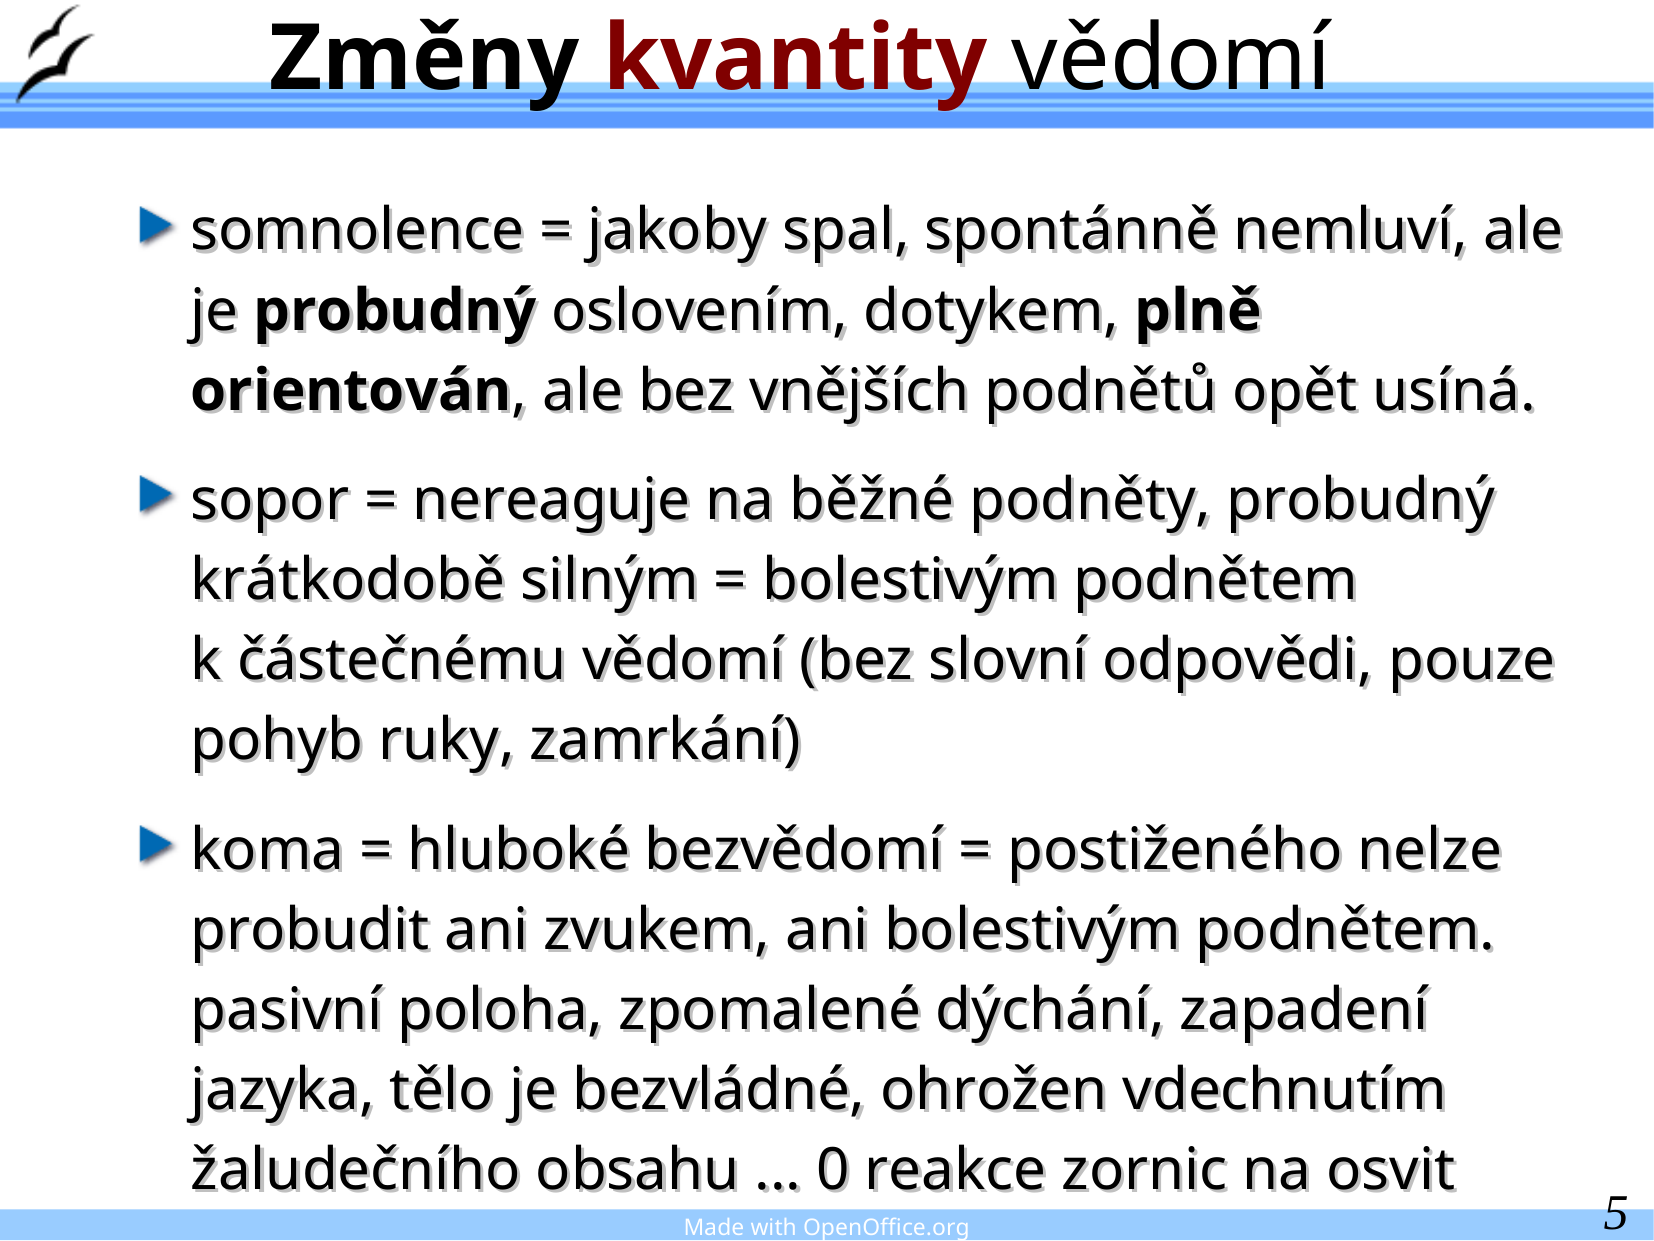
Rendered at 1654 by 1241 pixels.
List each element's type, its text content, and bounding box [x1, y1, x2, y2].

title Změny kvantity vědomí [94, 0, 1507, 109]
picture [0, 0, 1654, 133]
list somnolence = jakoby spal, spontánně nemluví, ale je probudný oslovením, dotykem, plně orientován, ale bez vnějších podnětů opět usíná. sopor = nereaguje na běžné podněty, probudný krátkodobě silným = bolestivým podnětem k částečnému vědomí (bez slovní odpovědi, pouze pohyb ruky, zamrkání) koma = hluboké bezvědomí = postiženého nelze probudit ani zvukem, ani bolestivým podnětem. pasivní poloha, zpomalené dýchání, zapadení jazyka, tělo je bezvládné, ohrožen vdechnutím žaludečního obsahu ... 0 reakce zornic na osvit Rychlost změny vědomí - Čím rychleji, tím závažnější. [120, 186, 1601, 1198]
